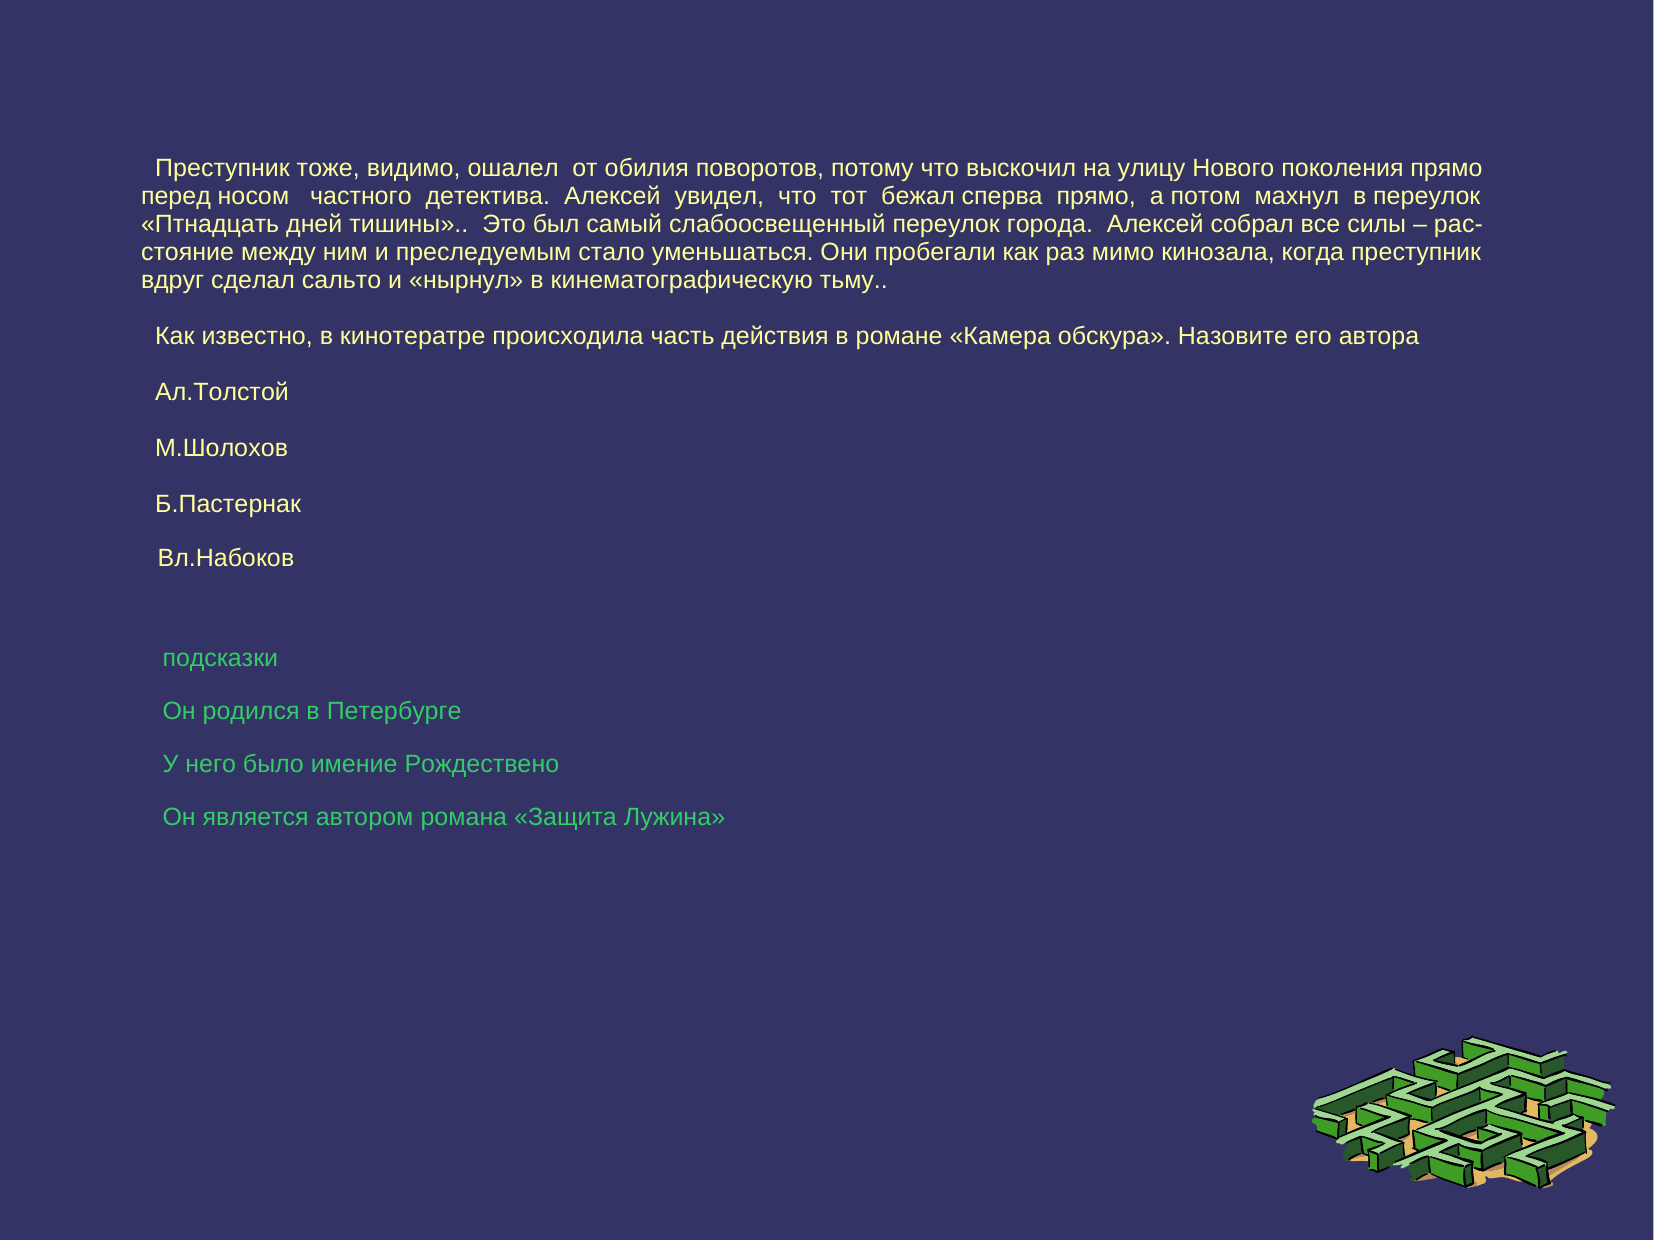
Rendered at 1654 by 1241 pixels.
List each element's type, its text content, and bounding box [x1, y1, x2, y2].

text_box Вл.Набоков [135, 507, 601, 579]
text_box Преступник тоже, видимо, ошалел от обилия поворотов, потому что выскочил на улицу Нового поколения прямо перед носом частного детектива. Алексей увидел, что тот бежал сперва прямо, а потом махнул в переулок «Птнадцать дней тишины».. Это был самый слабоосвещенный переулок города. Алексей собрал все силы – рас- стояние между ним и преследуемым стало уменьшаться. Они пробегали как раз мимо кинозала, когда преступник вдруг сделал сальто и «нырнул» в кинематографическую тьму.. Как известно, в кинотератре происходила часть действия в романе «Камера обскура». Назовите его автора Ал.Толстой М.Шолохов Б.Пастернак [126, 118, 1536, 525]
text_box Он является автором романа «Защита Лужина» [147, 767, 789, 839]
text_box подсказки [147, 608, 612, 661]
text_box У него было имение Рождествено [147, 714, 612, 767]
text_box Он родился в Петербурге [147, 661, 612, 714]
